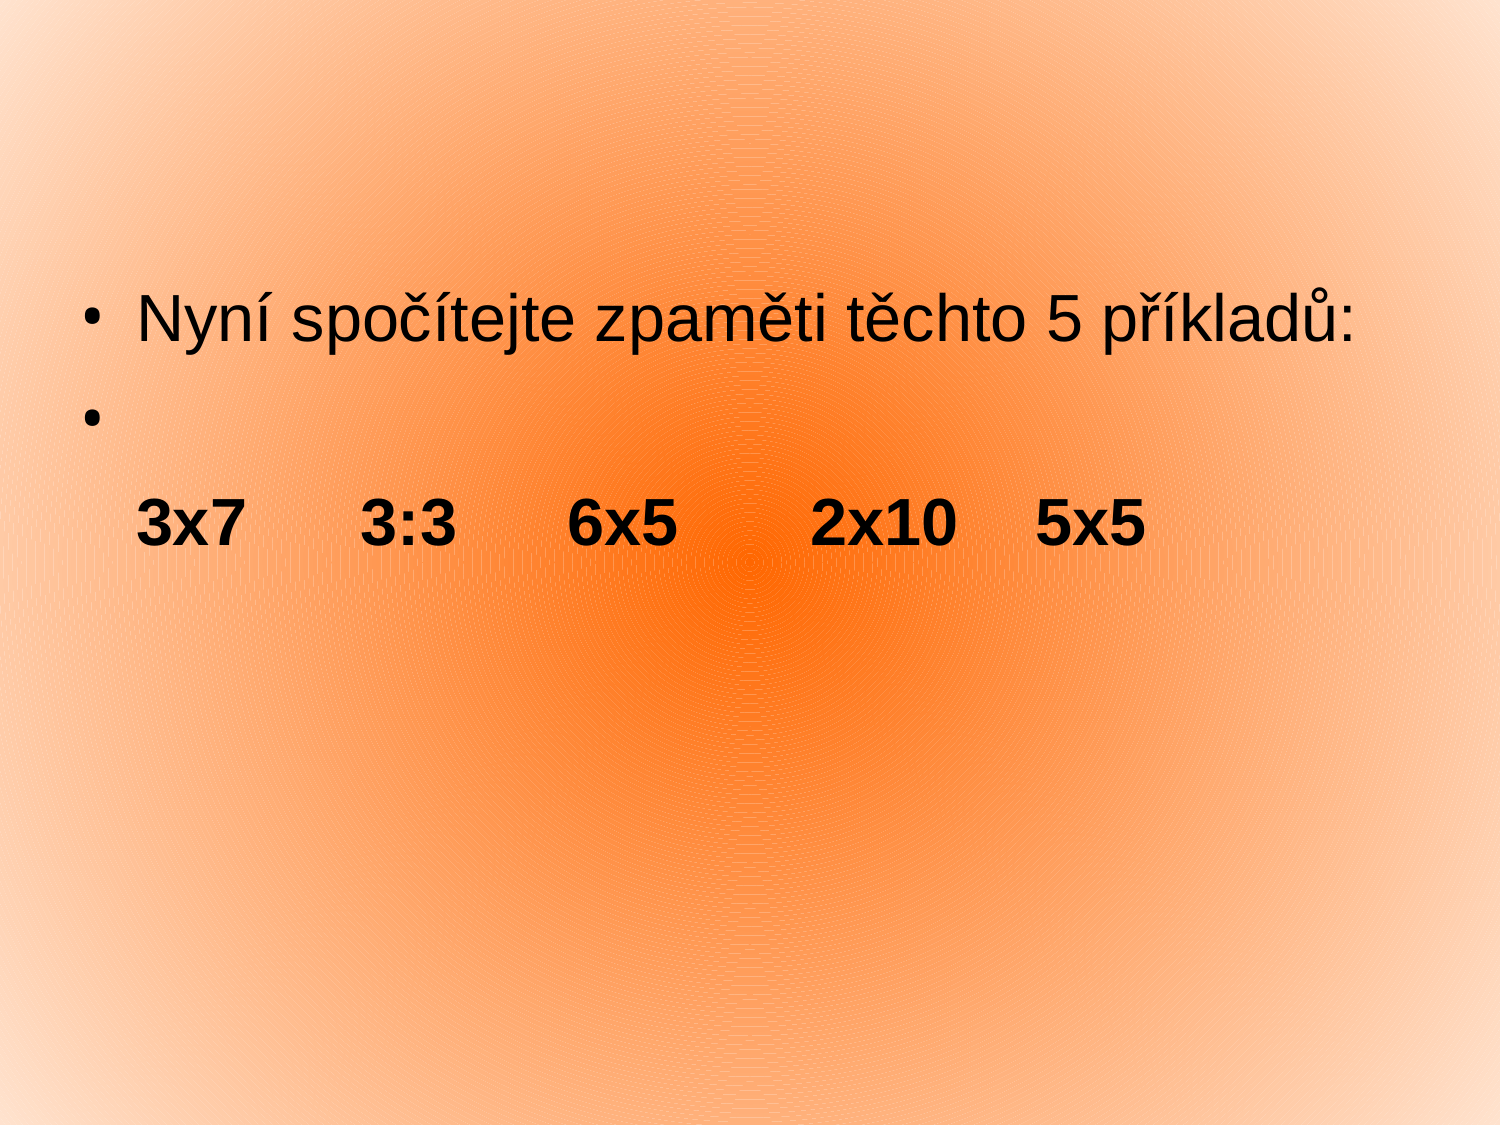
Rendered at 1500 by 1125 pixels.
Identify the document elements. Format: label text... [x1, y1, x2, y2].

list Nyní spočítejte zpaměti těchto 5 příkladů: 3x7 3:3 6x5 2x10 5x5 [64, 267, 1471, 1010]
